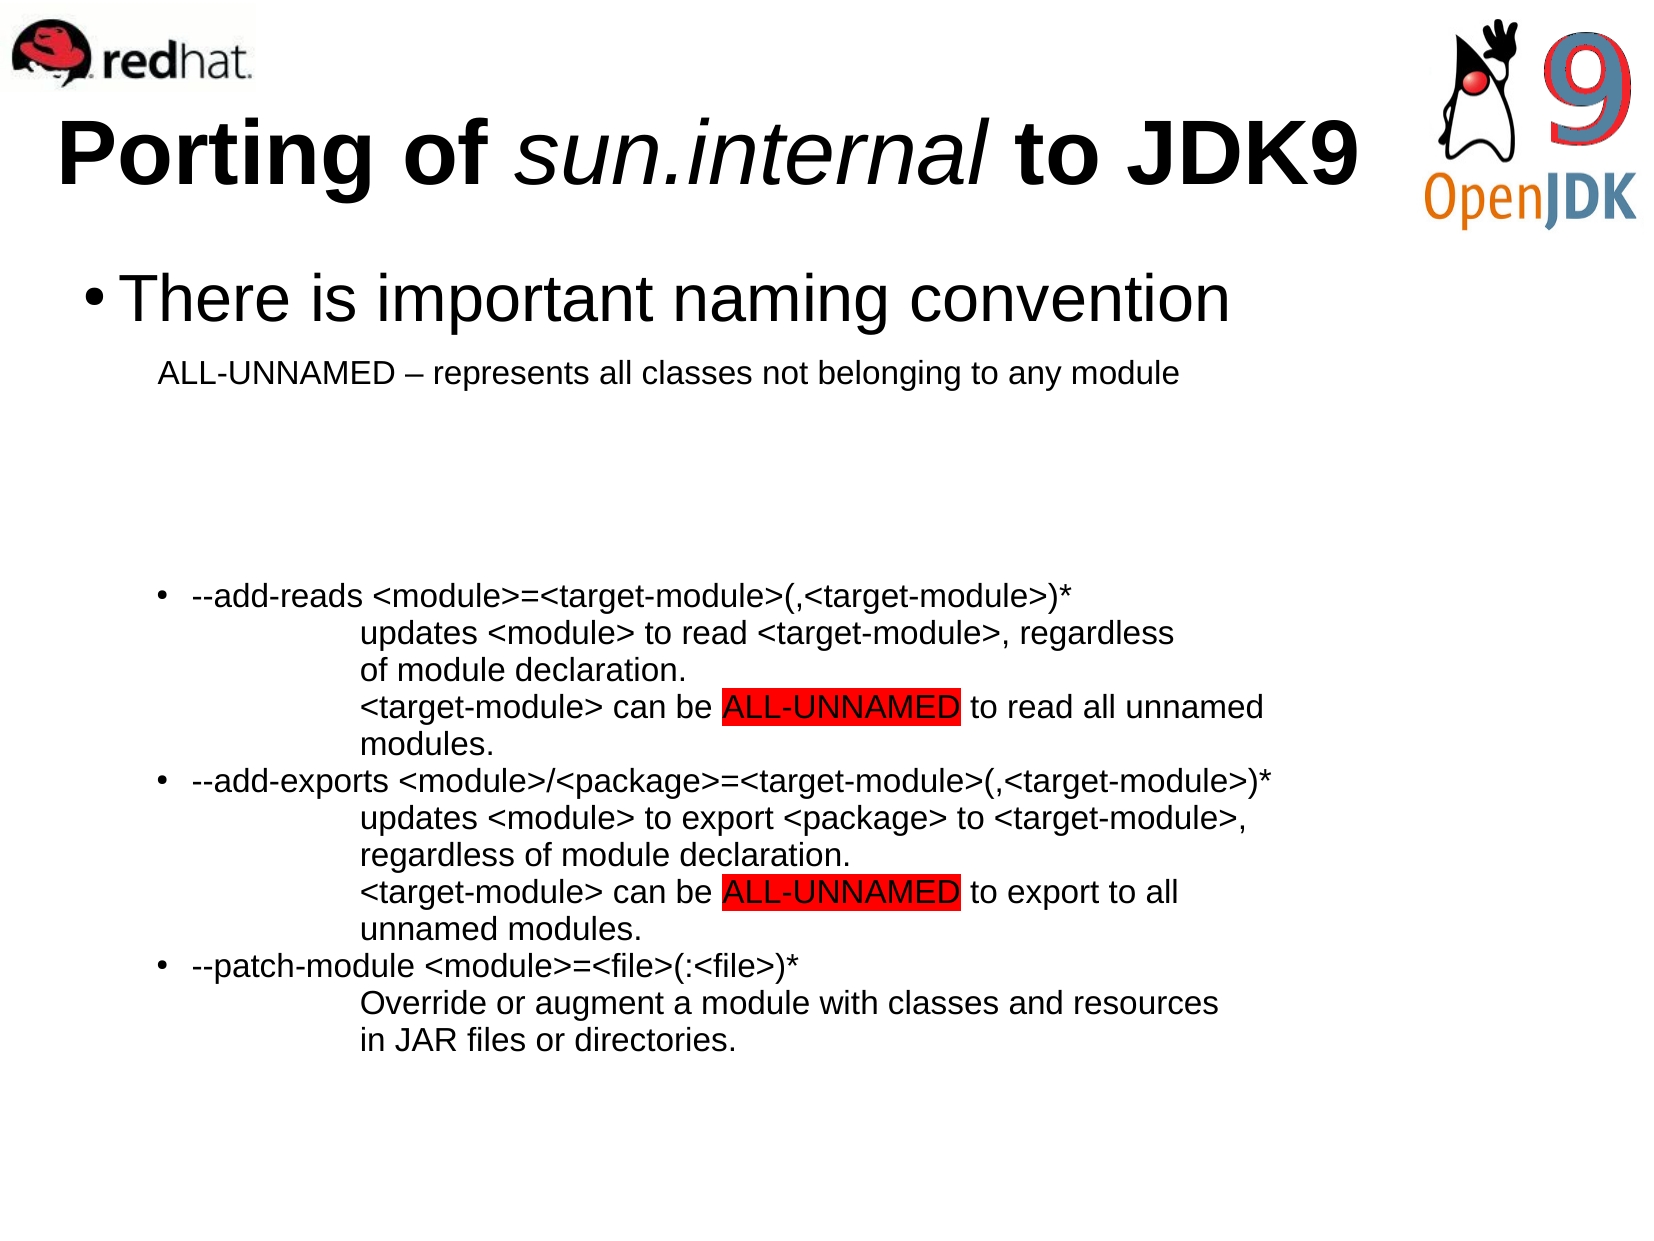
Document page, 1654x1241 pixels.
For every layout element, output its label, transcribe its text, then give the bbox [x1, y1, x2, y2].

picture [1410, 4, 1651, 245]
picture [0, 3, 256, 92]
title Porting of sun.internal to JDK9 [0, 49, 1453, 257]
subtitle There is important naming convention ALL-UNNAMED – represents all classes not belonging to any module --add-reads <module>=<target-module>(,<target-module>)* updates <module> to read <target-module>, regardless of module declaration. <target-module> can be ALL-UNNAMED to read all unnamed modules. --add-exports <module>/<package>=<target-module>(,<target-module>)* updates <module> to export <package> to <target-module>, regardless of module declaration. <target-module> can be ALL-UNNAMED to export to all unnamed modules. --patch-module <module>=<file>(:<file>)* Override or augment a module with classes and resources in JAR files or directories. [82, 248, 1571, 1146]
